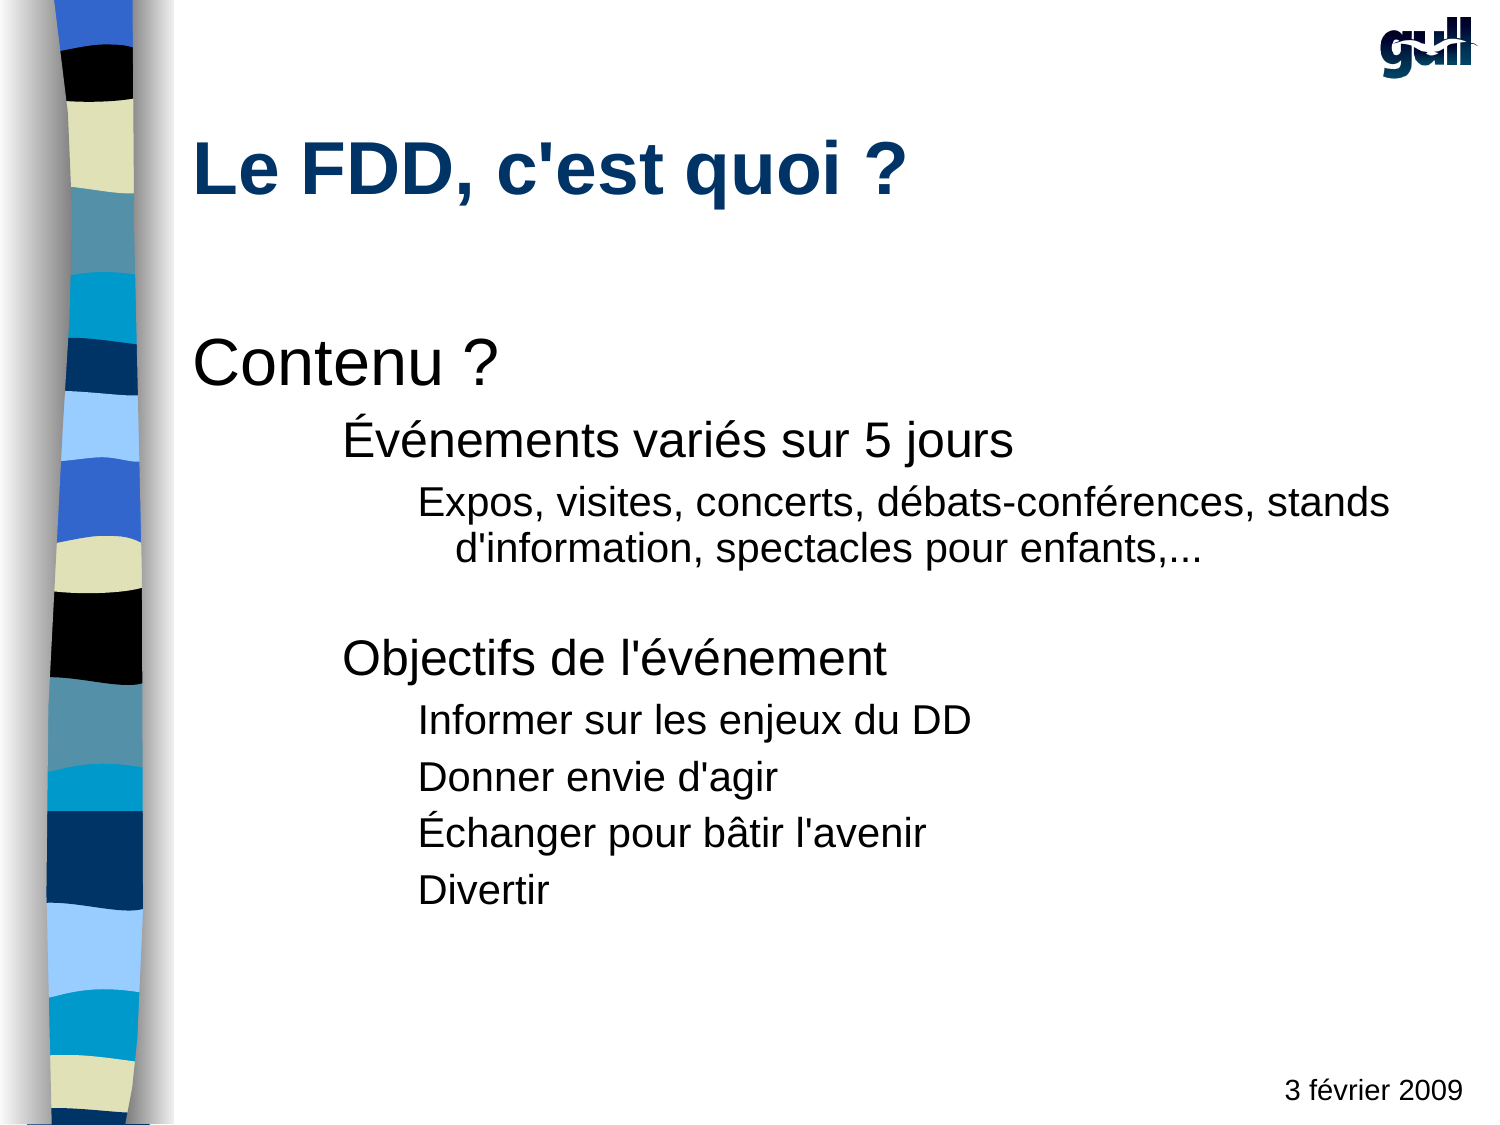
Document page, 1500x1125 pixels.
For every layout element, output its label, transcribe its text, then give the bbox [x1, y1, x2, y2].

picture [1358, 2, 1500, 102]
list Contenu ? Événements variés sur 5 jours Expos, visites, concerts, débats-conférences, stands d'information, spectacles pour enfants,... Objectifs de l'événement Informer sur les enjeux du DD Donner envie d'agir Échanger pour bâtir l'avenir Divertir [192, 324, 1468, 1020]
title Le FDD, c'est quoi ? [192, 71, 1306, 267]
